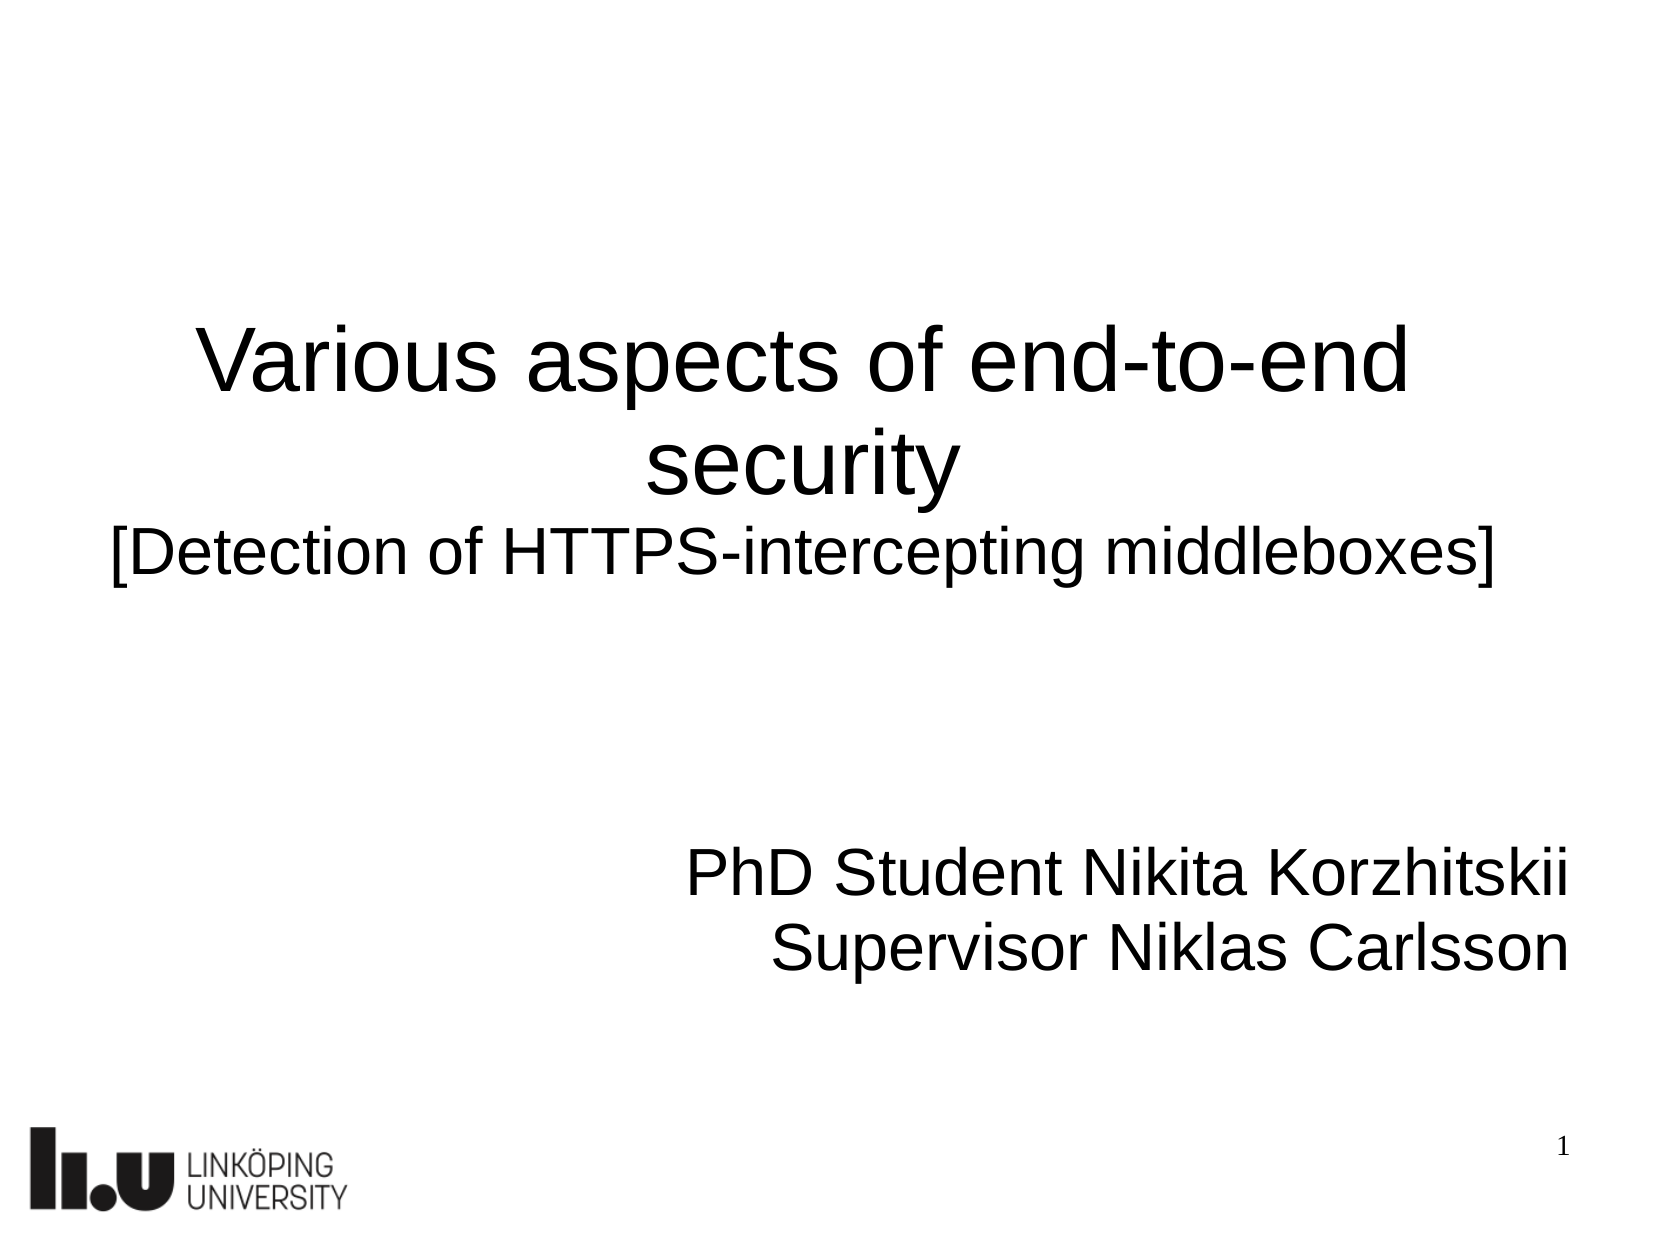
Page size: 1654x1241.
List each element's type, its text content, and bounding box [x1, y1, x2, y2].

subtitle PhD Student Nikita Korzhitskii Supervisor Niklas Carlsson [82, 770, 1571, 1051]
picture [5, 1100, 374, 1235]
title Various aspects of end-to-end security [Detection of HTTPS-intercepting middleboxes] [60, 308, 1549, 589]
